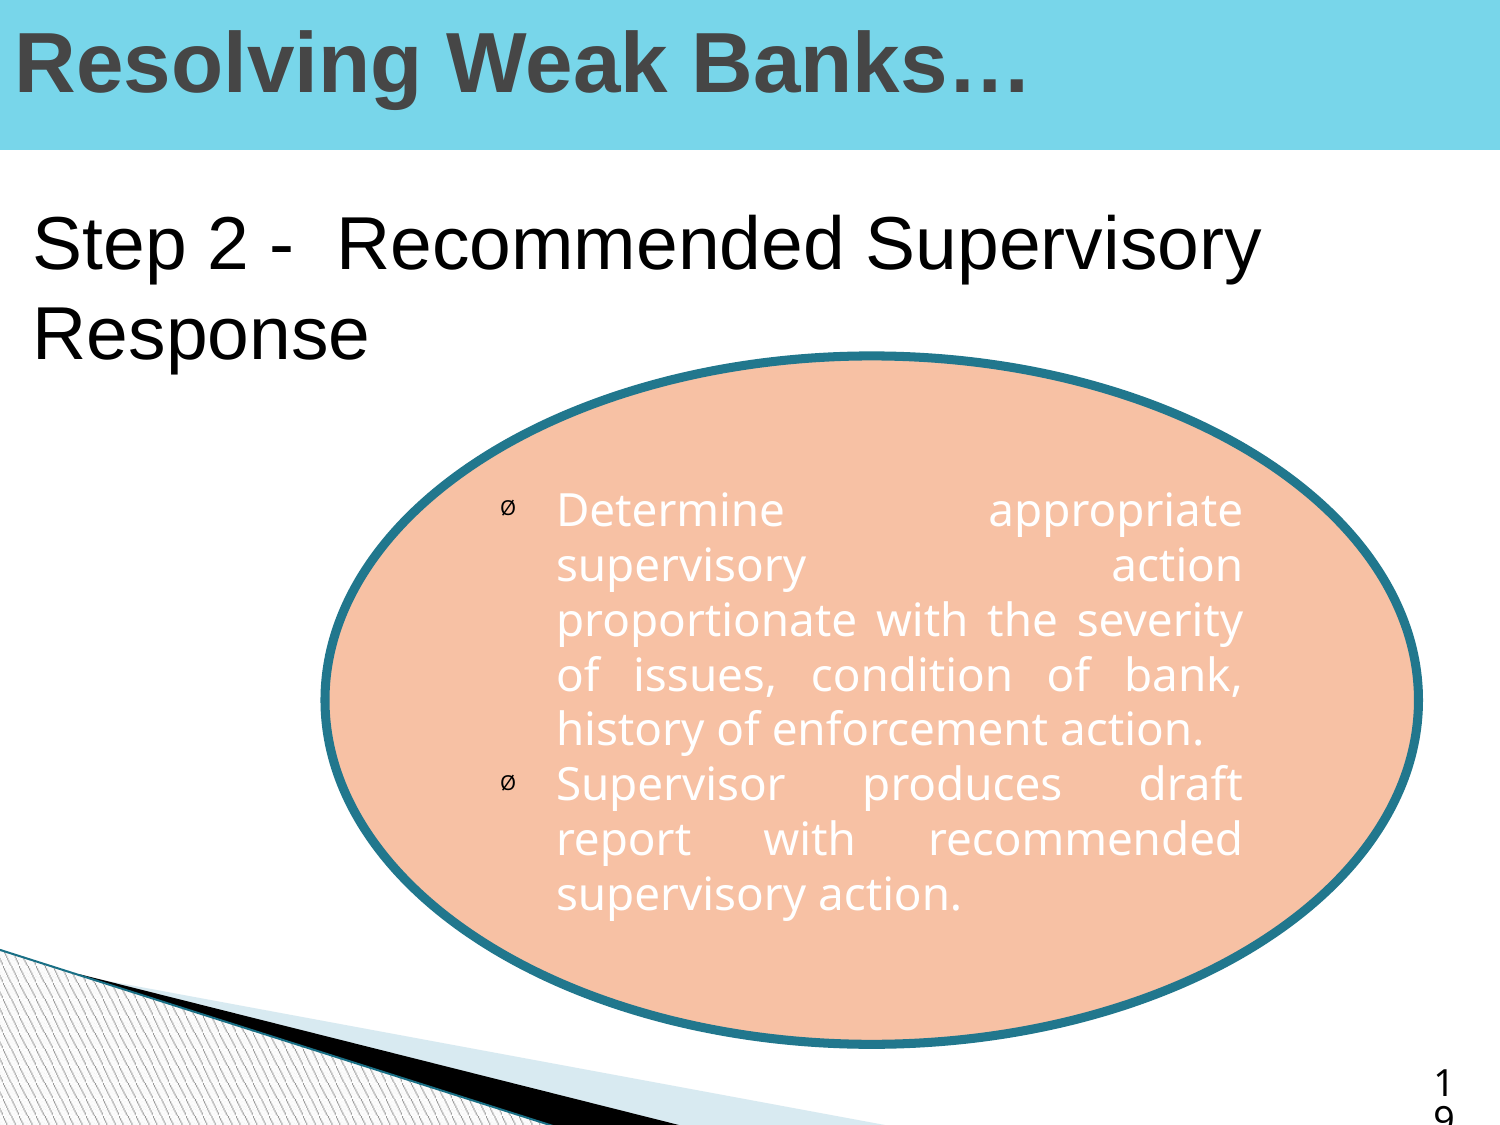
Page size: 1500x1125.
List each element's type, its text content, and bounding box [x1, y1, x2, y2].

list Step 2 - Recommended Supervisory Response [0, 187, 1500, 1038]
slide_number <numéro> [1418, 1051, 1479, 1112]
text_box Determine appropriate supervisory action proportionate with the severity of issues, condition of bank, history of enforcement action. Supervisor produces draft report with recommended supervisory action. [324, 355, 1419, 1045]
title Resolving Weak Banks… [0, 0, 1500, 150]
picture [0, 1038, 543, 1125]
